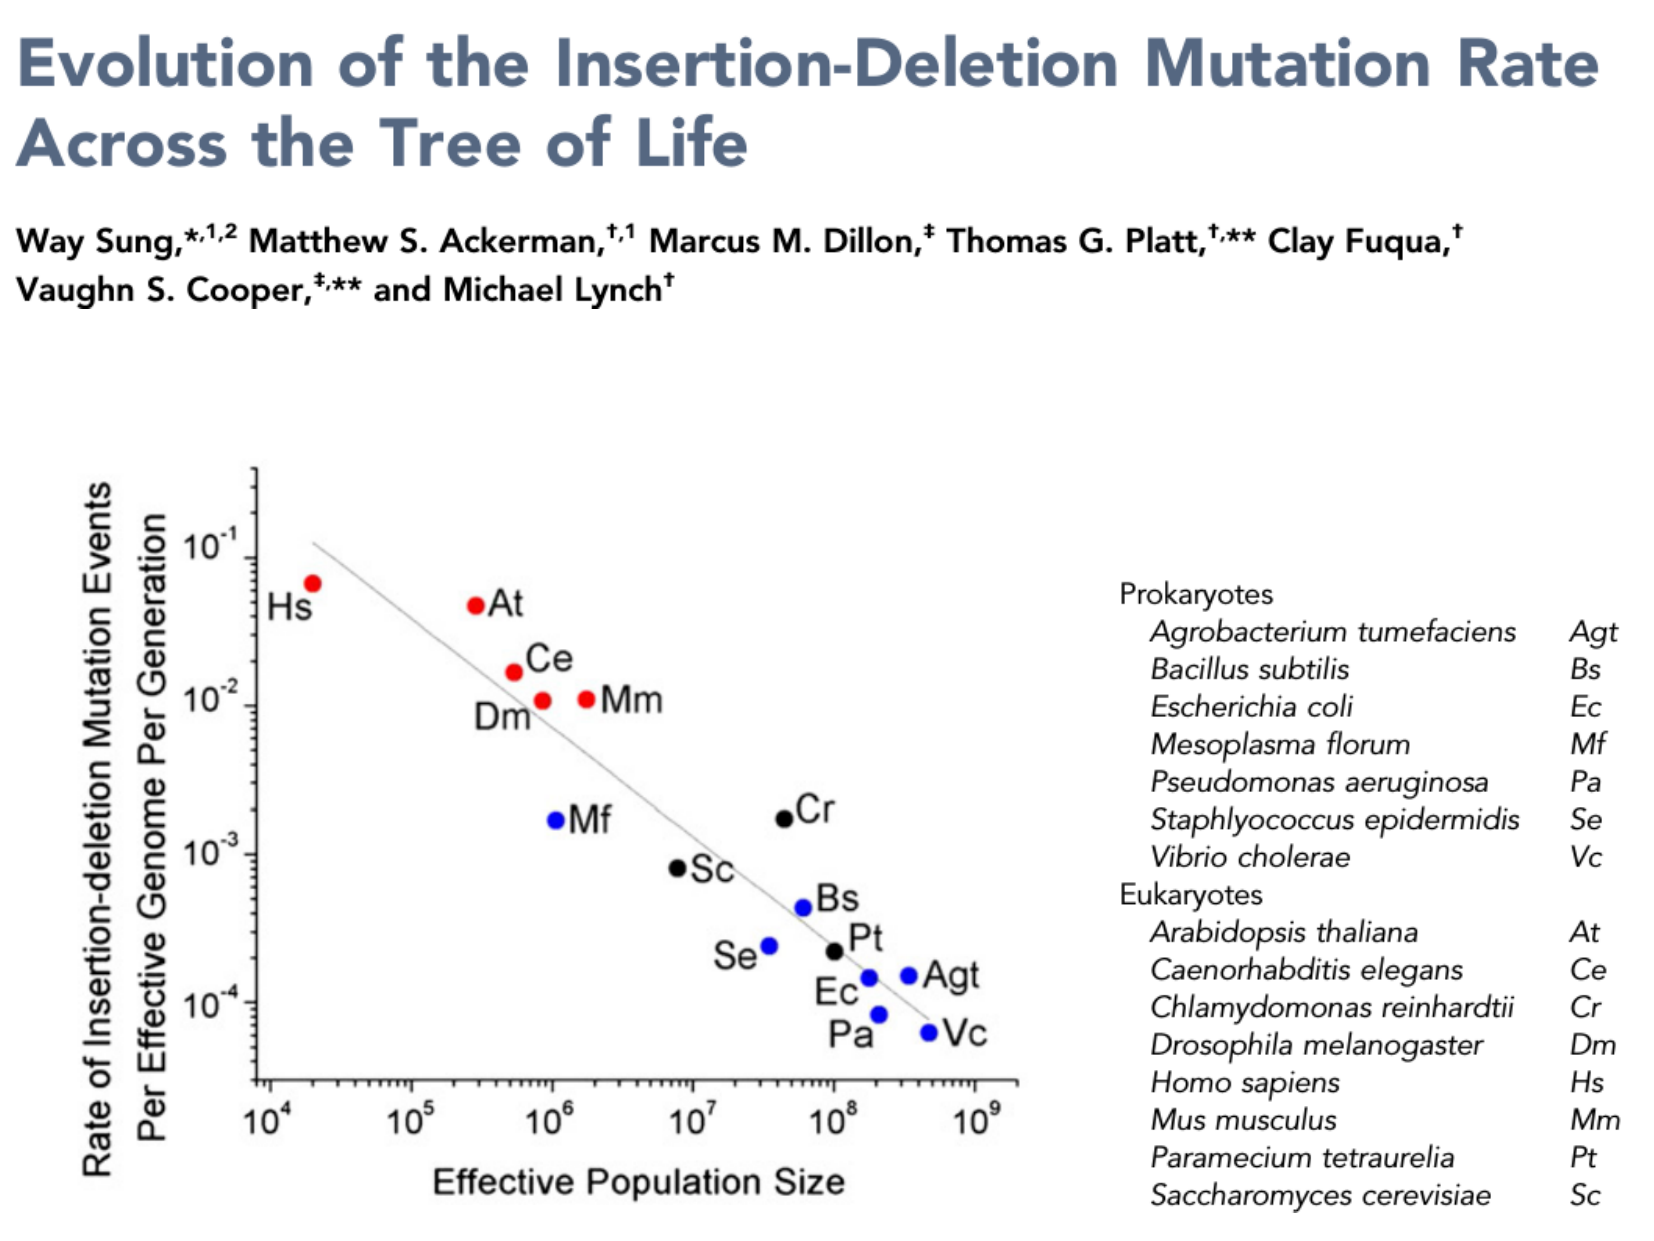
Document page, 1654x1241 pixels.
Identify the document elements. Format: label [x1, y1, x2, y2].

picture [69, 443, 1030, 1224]
picture [1114, 576, 1627, 1213]
picture [0, 14, 1606, 309]
